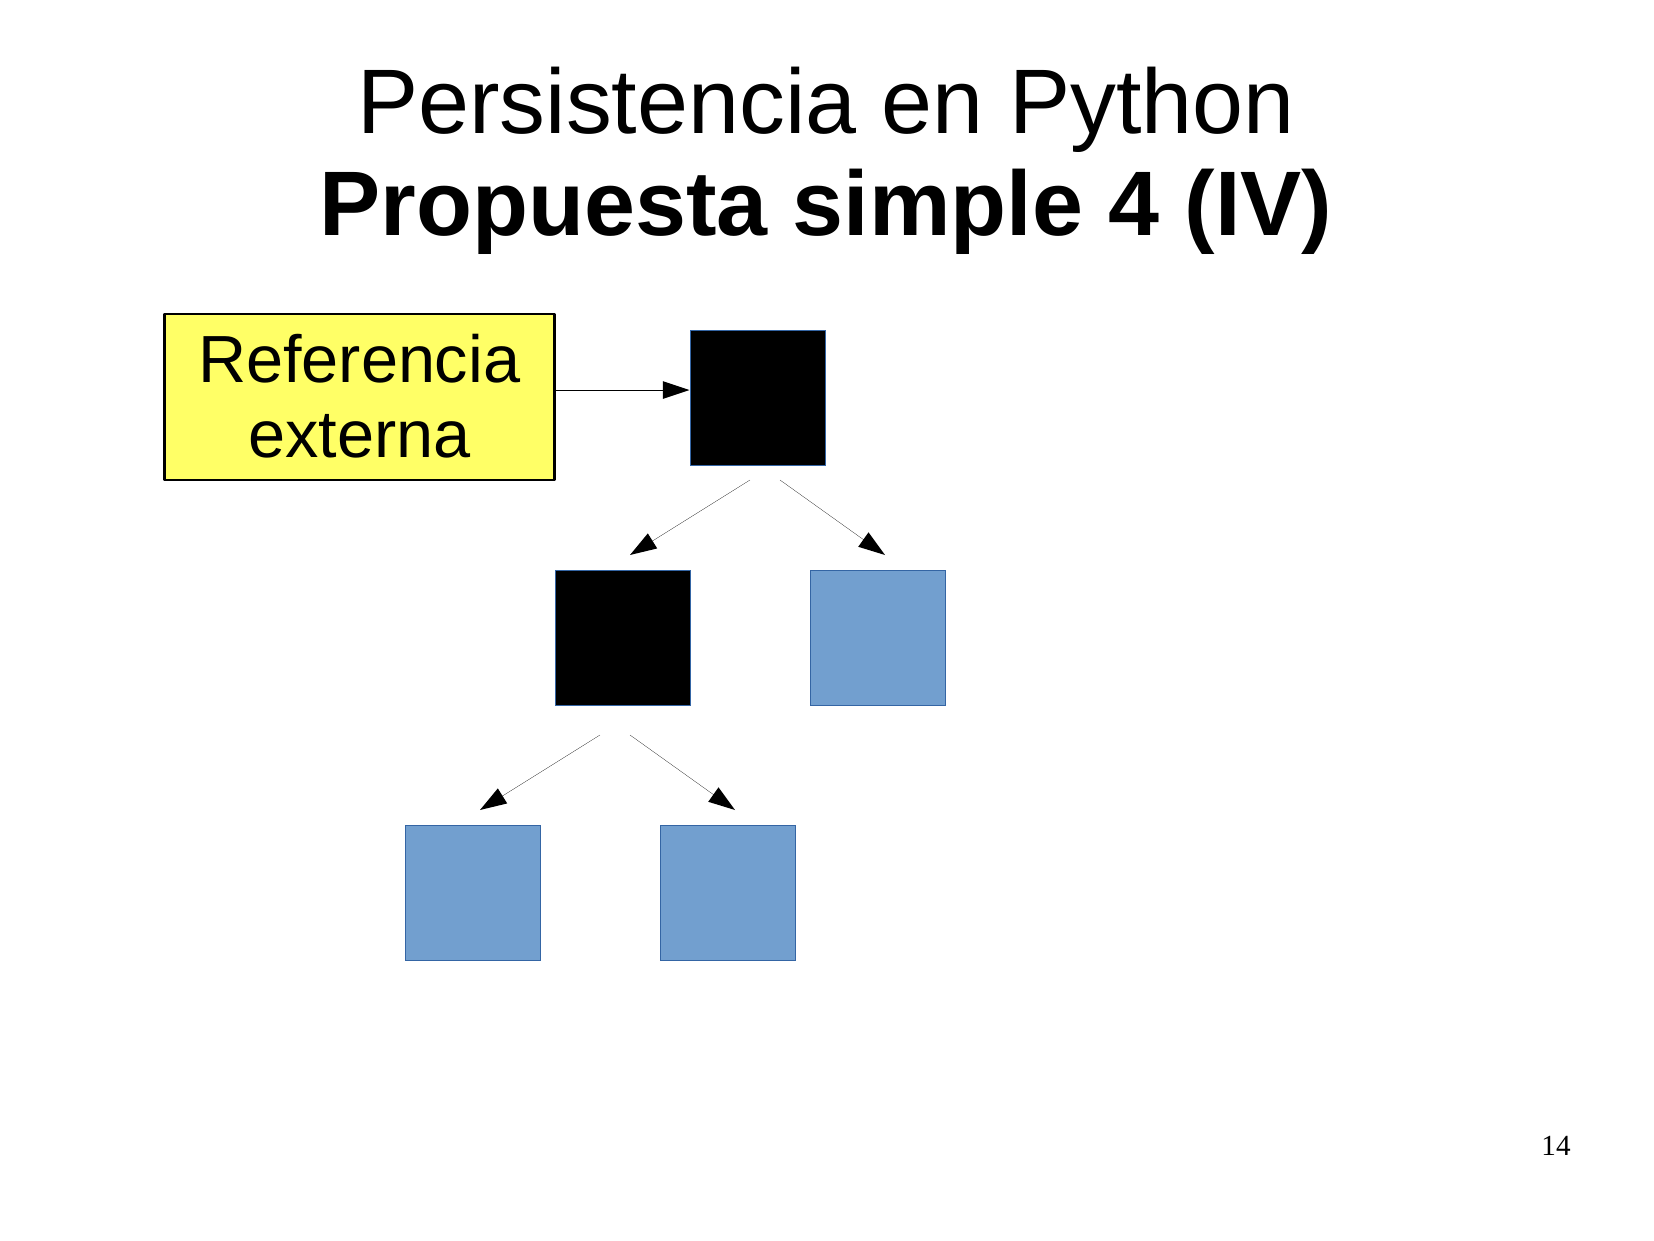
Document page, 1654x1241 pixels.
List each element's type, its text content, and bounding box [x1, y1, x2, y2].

text_box Referencia externa [164, 313, 555, 481]
text_box [82, 49, 1571, 1010]
